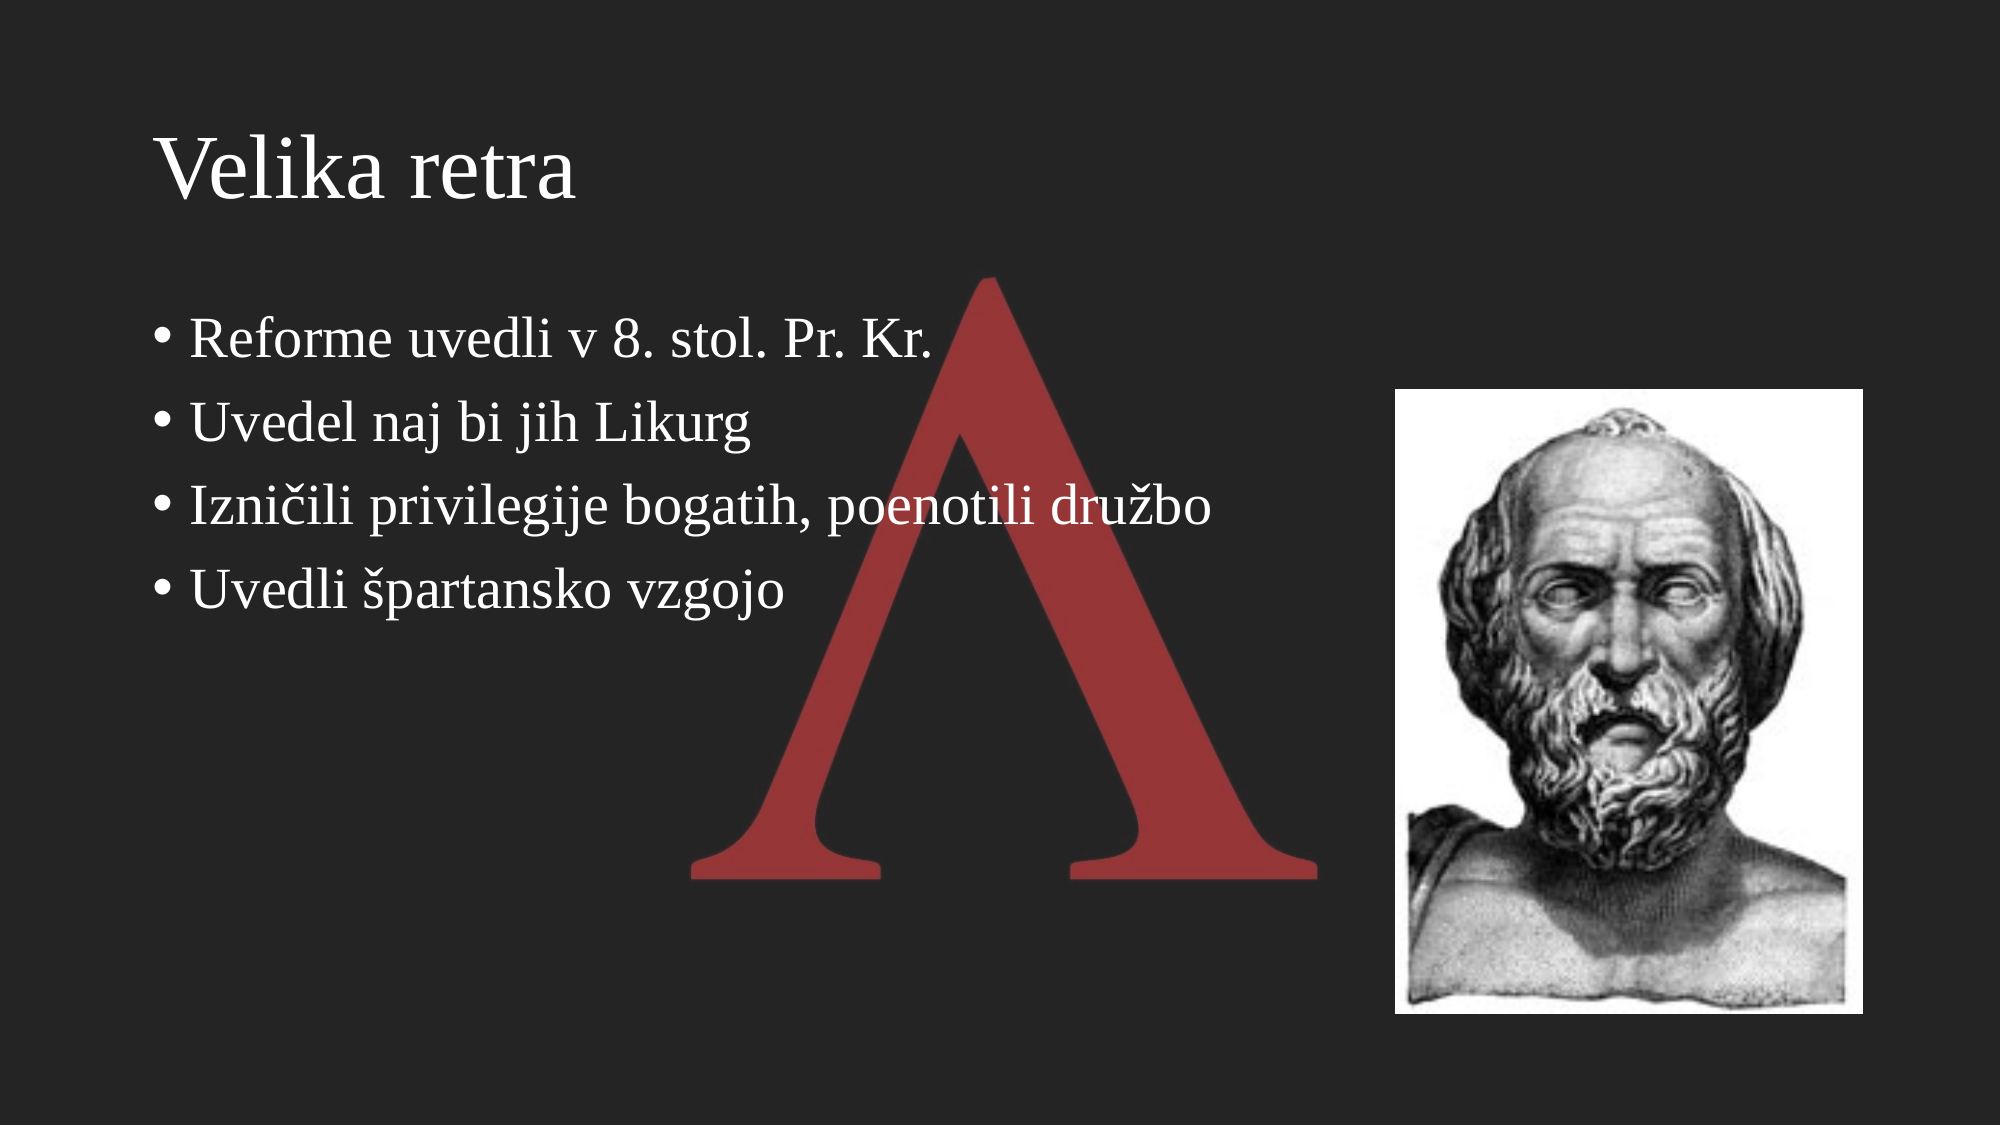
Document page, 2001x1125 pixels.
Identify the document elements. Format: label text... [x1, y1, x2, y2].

picture [1395, 389, 1863, 1014]
title Velika retra [137, 59, 1863, 278]
list Reforme uvedli v 8. stol. Pr. Kr. Uvedel naj bi jih Likurg Izničili privilegije bogatih, poenotili družbo Uvedli špartansko vzgojo [137, 299, 1863, 1014]
